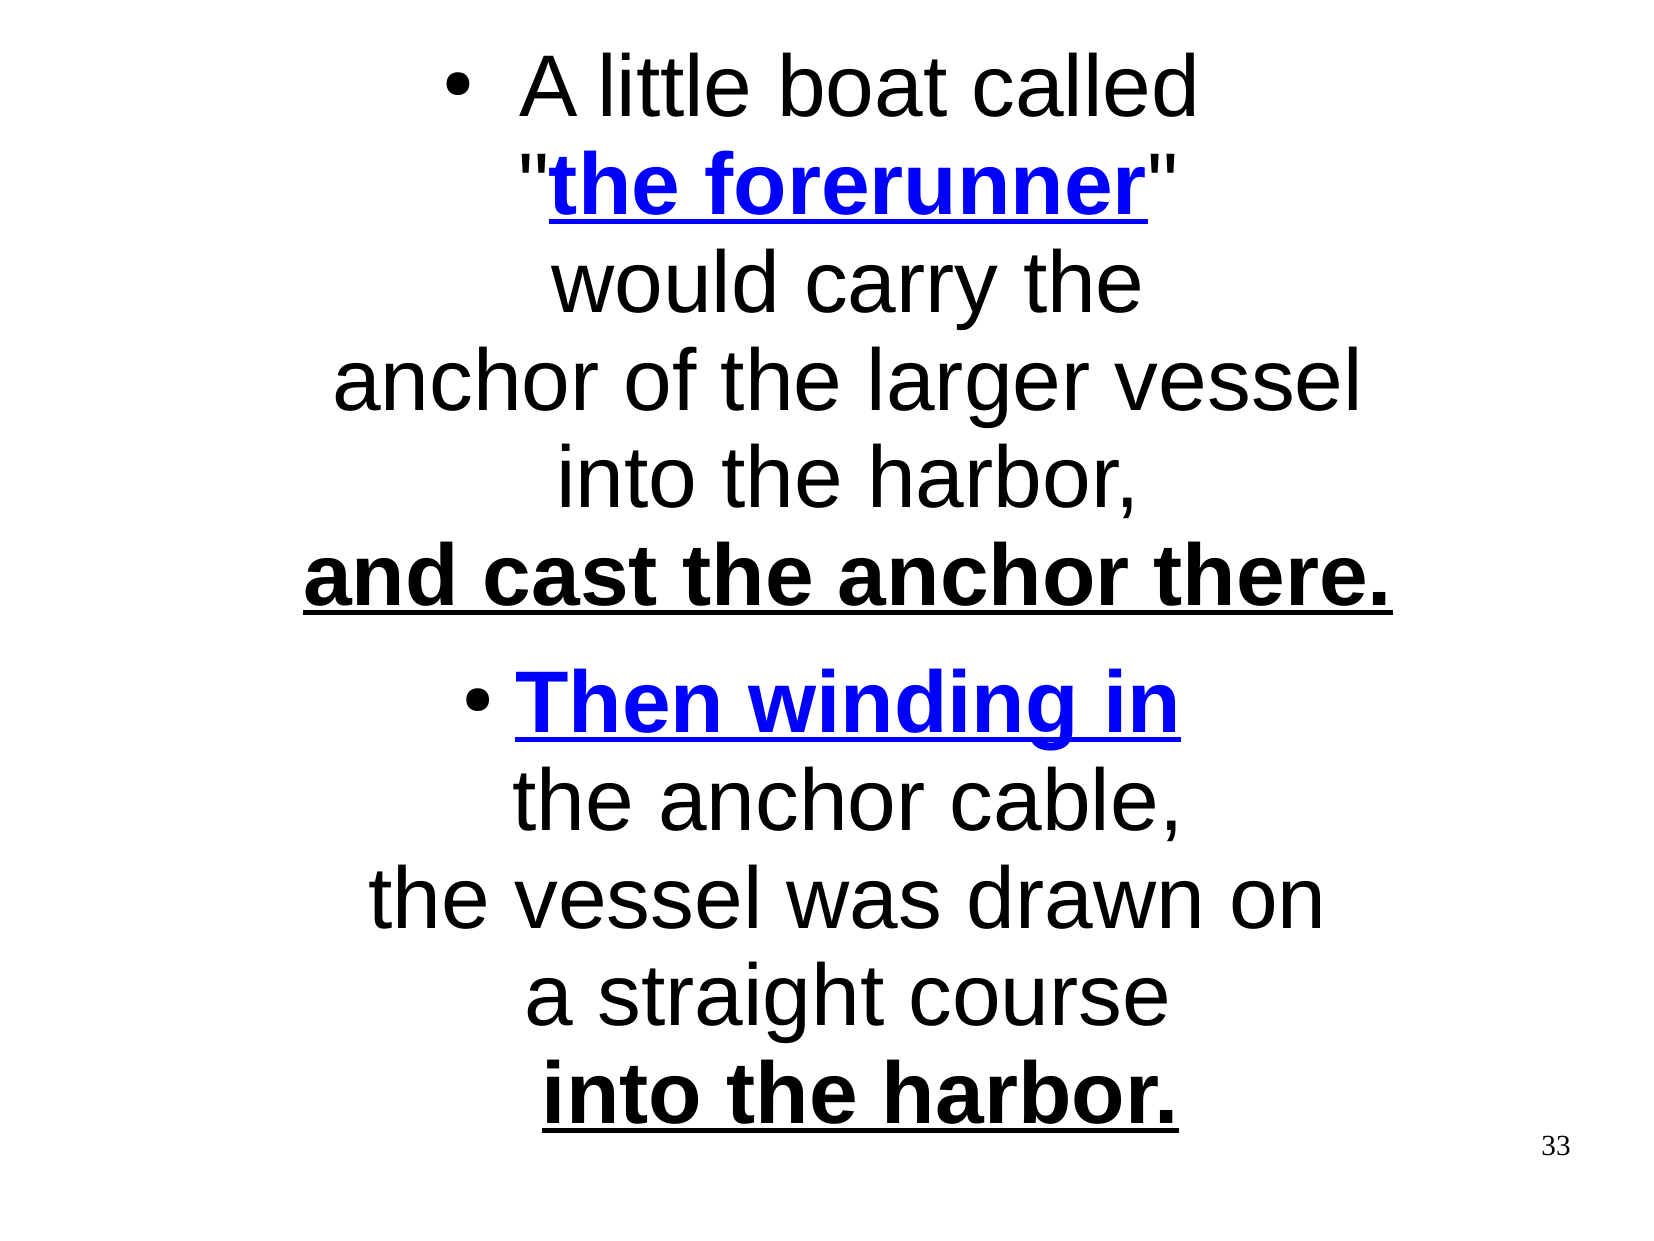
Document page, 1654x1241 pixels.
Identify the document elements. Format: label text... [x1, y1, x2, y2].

list A little boat called "the forerunner" would carry the anchor of the larger vessel into the harbor, and cast the anchor there. Then winding in the anchor cable, the vessel was drawn on a straight course into the harbor. [37, 37, 1613, 1238]
